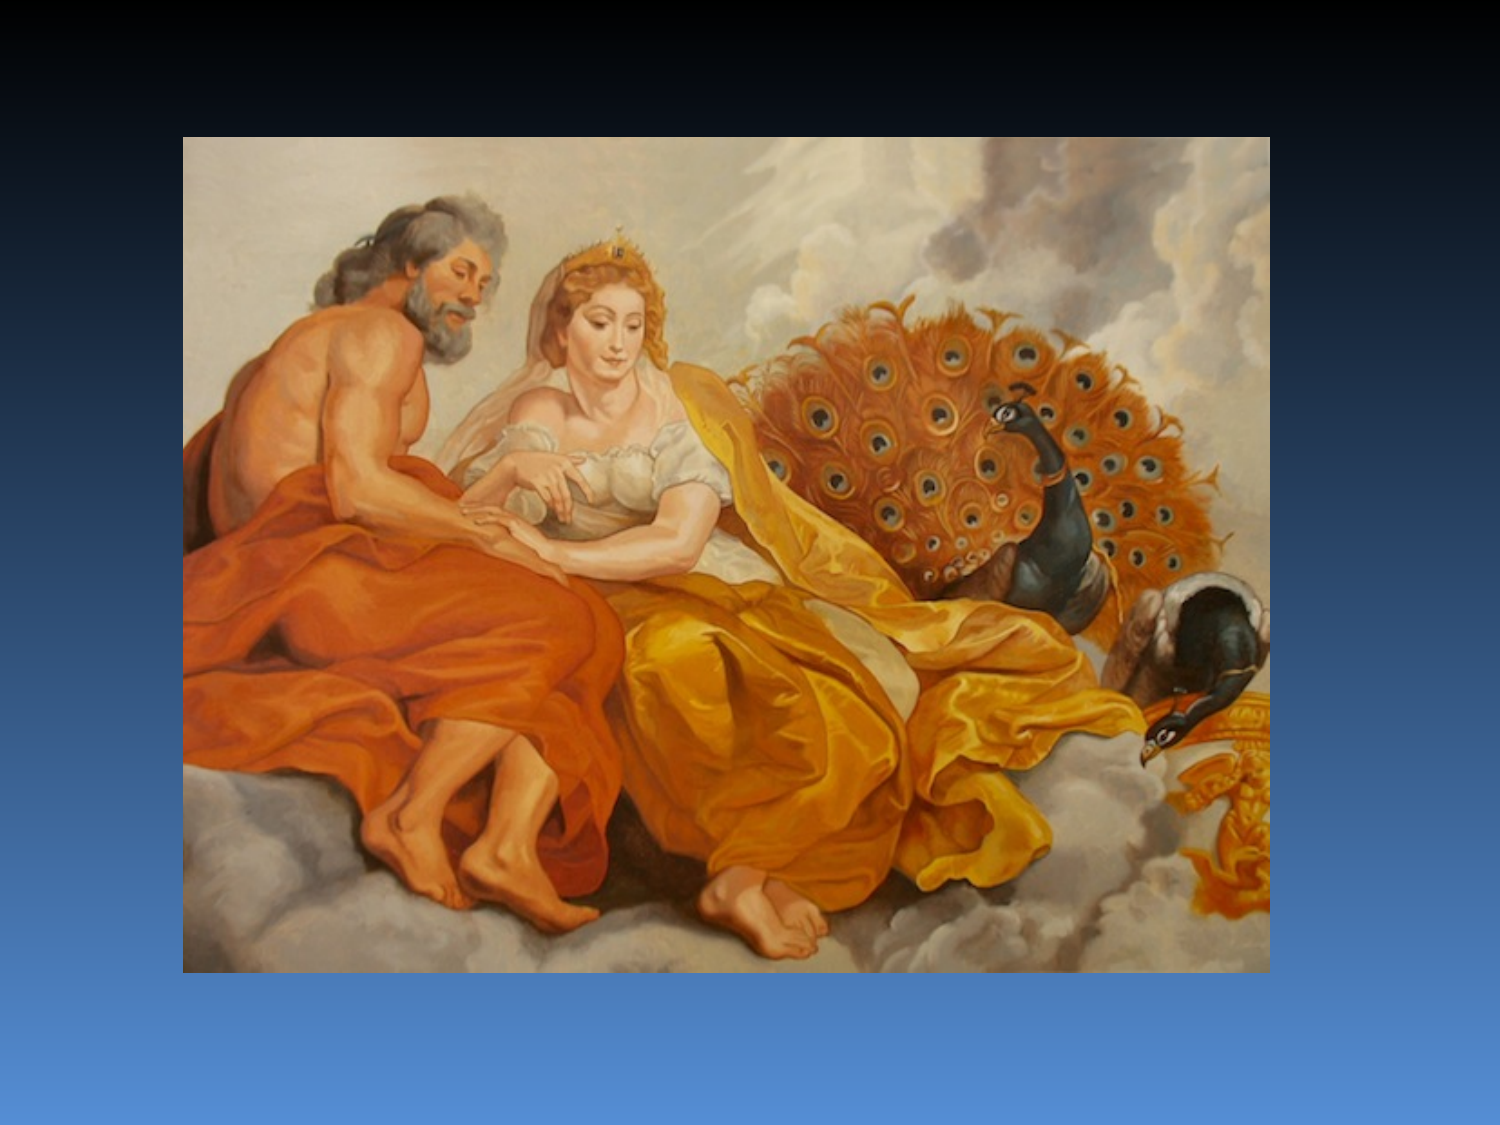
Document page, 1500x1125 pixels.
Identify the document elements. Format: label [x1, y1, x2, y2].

picture [183, 137, 1270, 973]
